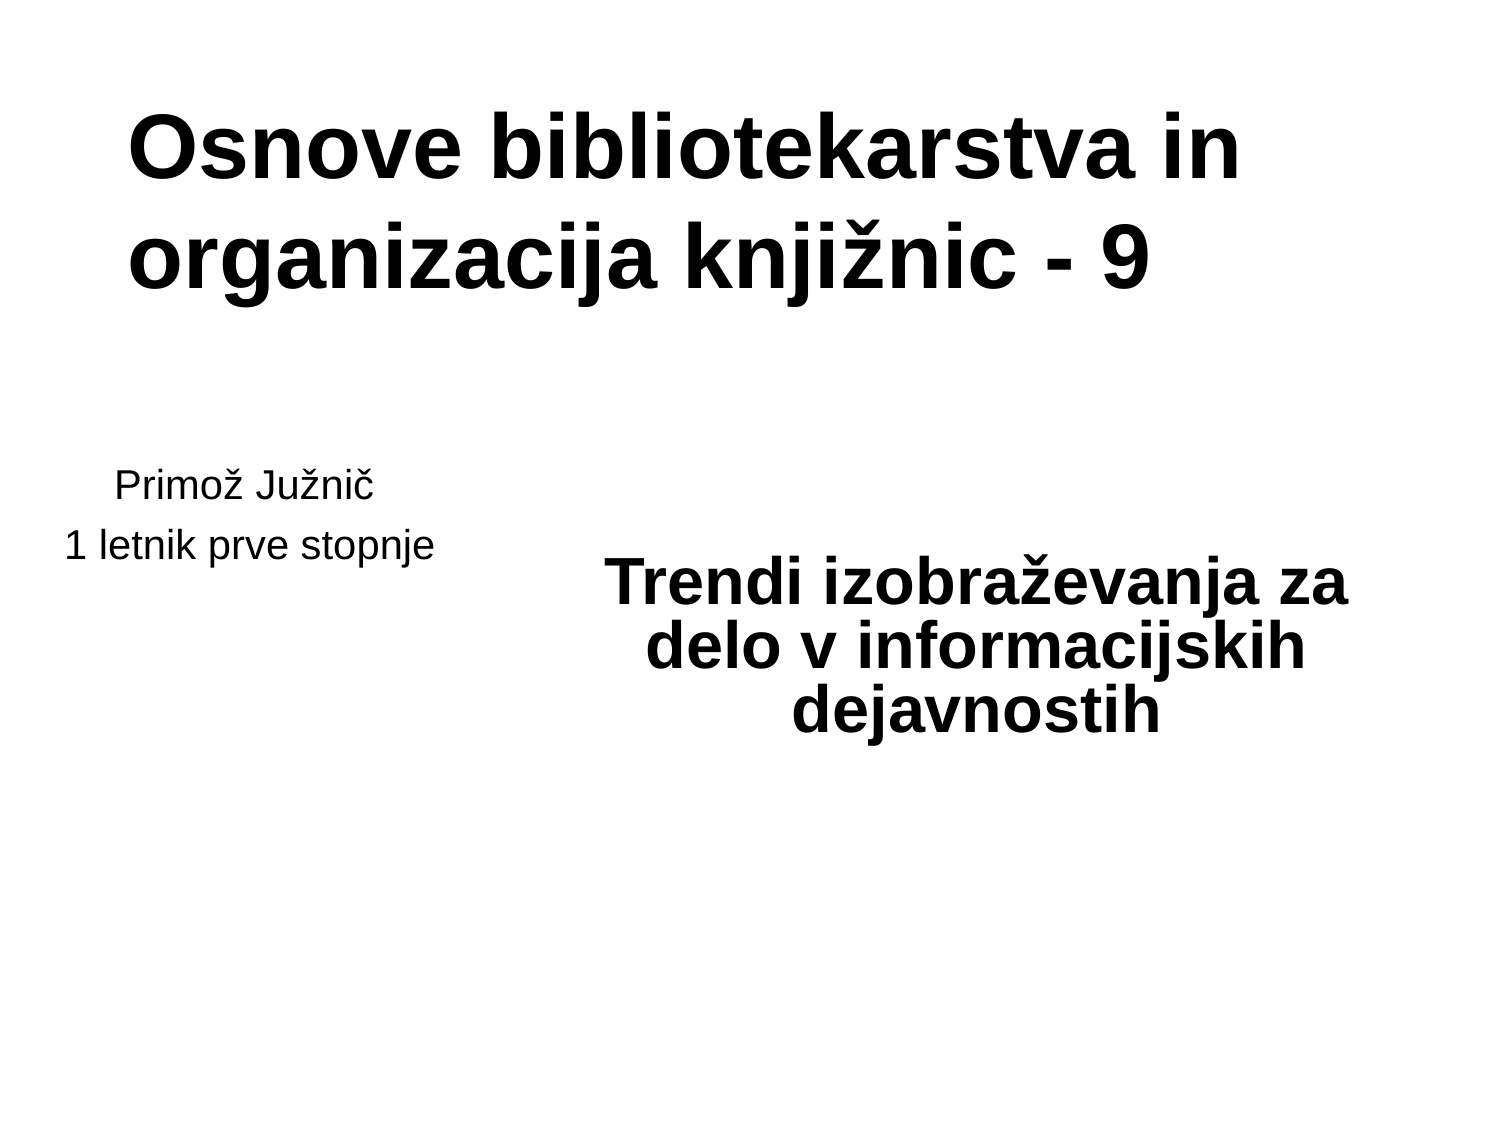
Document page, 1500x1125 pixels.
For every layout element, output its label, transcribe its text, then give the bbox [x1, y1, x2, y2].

text_box Trendi izobraževanja za delo v informacijskih dejavnostih [578, 449, 1375, 976]
title Osnove bibliotekarstva in organizacija knjižnic - 9 [112, 54, 1388, 315]
list Primož Južnič 1 letnik prve stopnje [37, 450, 463, 1051]
